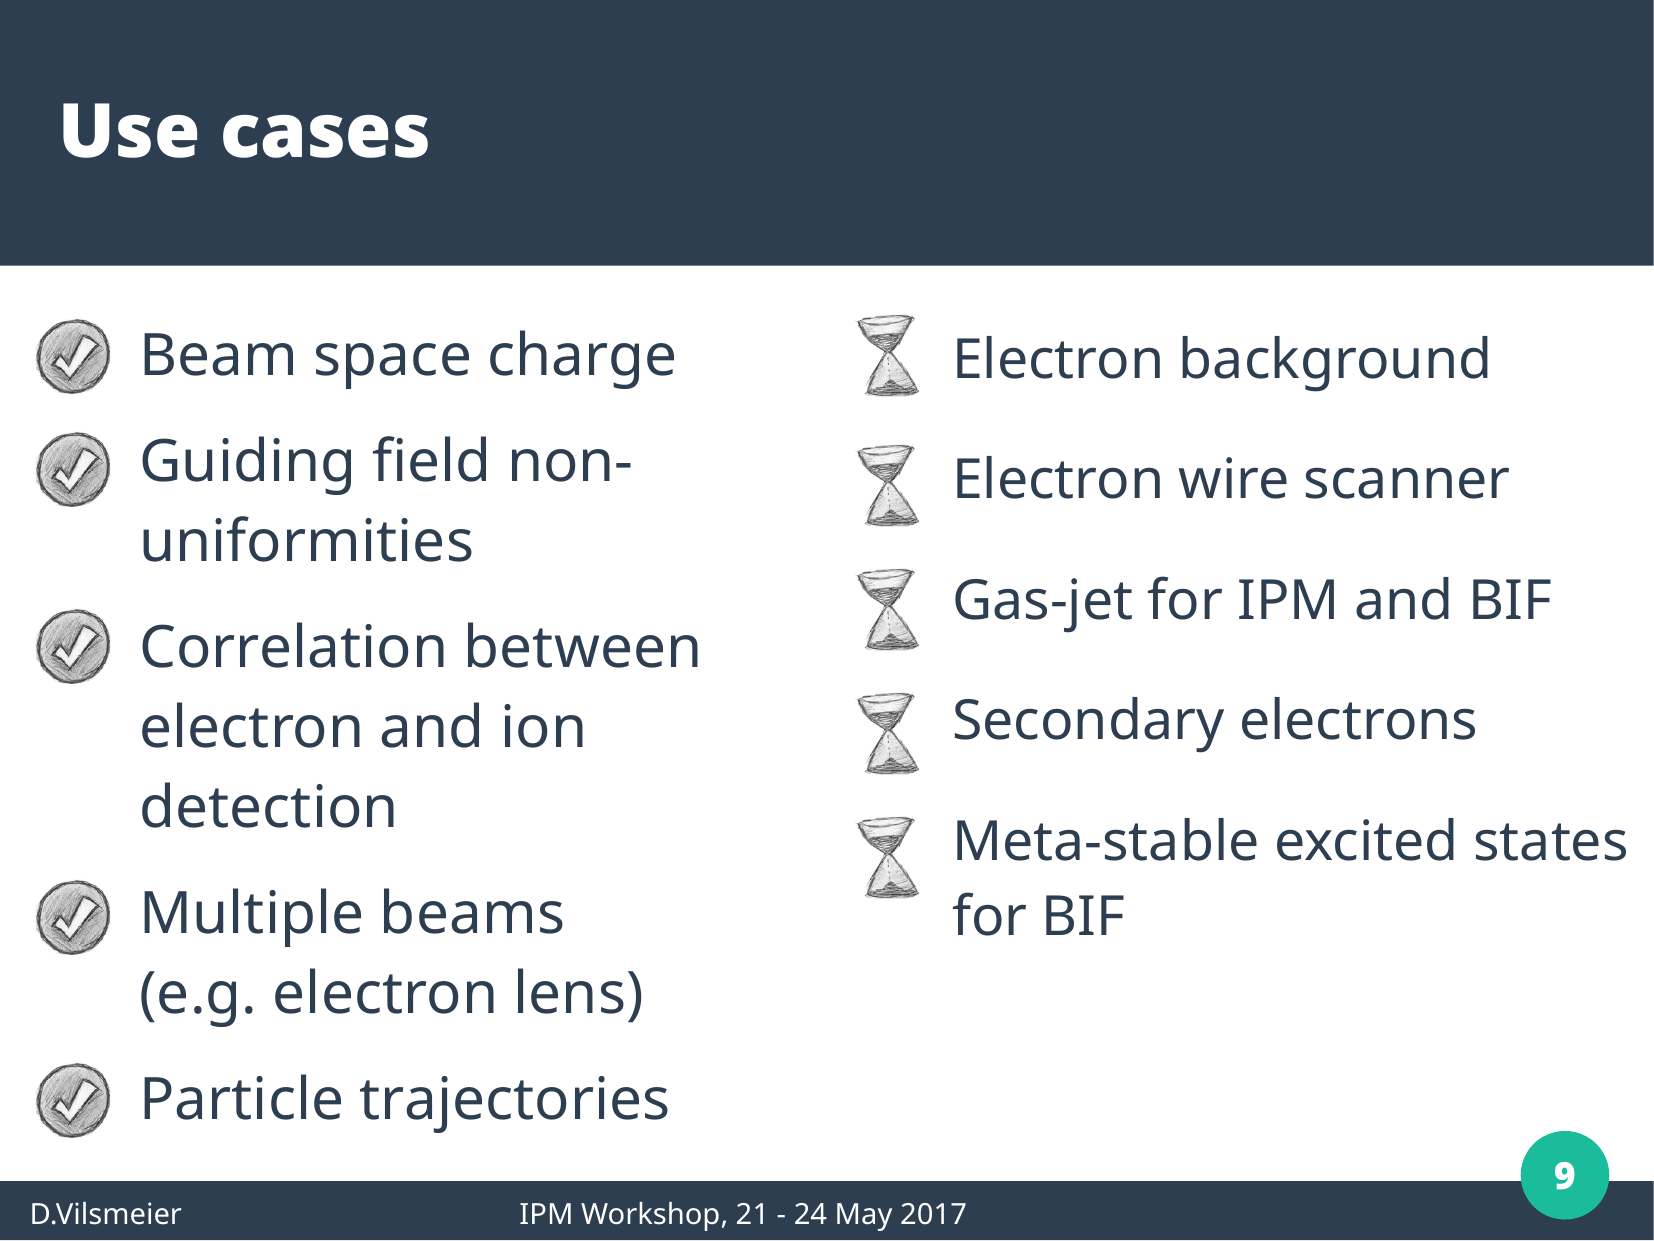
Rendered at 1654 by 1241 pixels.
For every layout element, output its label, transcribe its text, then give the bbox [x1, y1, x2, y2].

picture [847, 568, 931, 651]
picture [847, 314, 931, 397]
picture [35, 431, 111, 507]
list Beam space charge Guiding field non-uniformities Correlation between electron and ion detection Multiple beams (e.g. electron lens) Particle trajectories [76, 312, 827, 1140]
picture [847, 444, 931, 527]
picture [847, 692, 931, 775]
title Use cases [59, 49, 1595, 207]
picture [35, 608, 111, 684]
list Electron background Electron wire scanner Gas-jet for IPM and BIF Secondary electrons Meta-stable excited states for BIF [881, 318, 1631, 1146]
picture [35, 318, 111, 394]
picture [35, 1062, 111, 1138]
picture [35, 879, 111, 955]
picture [847, 816, 931, 899]
